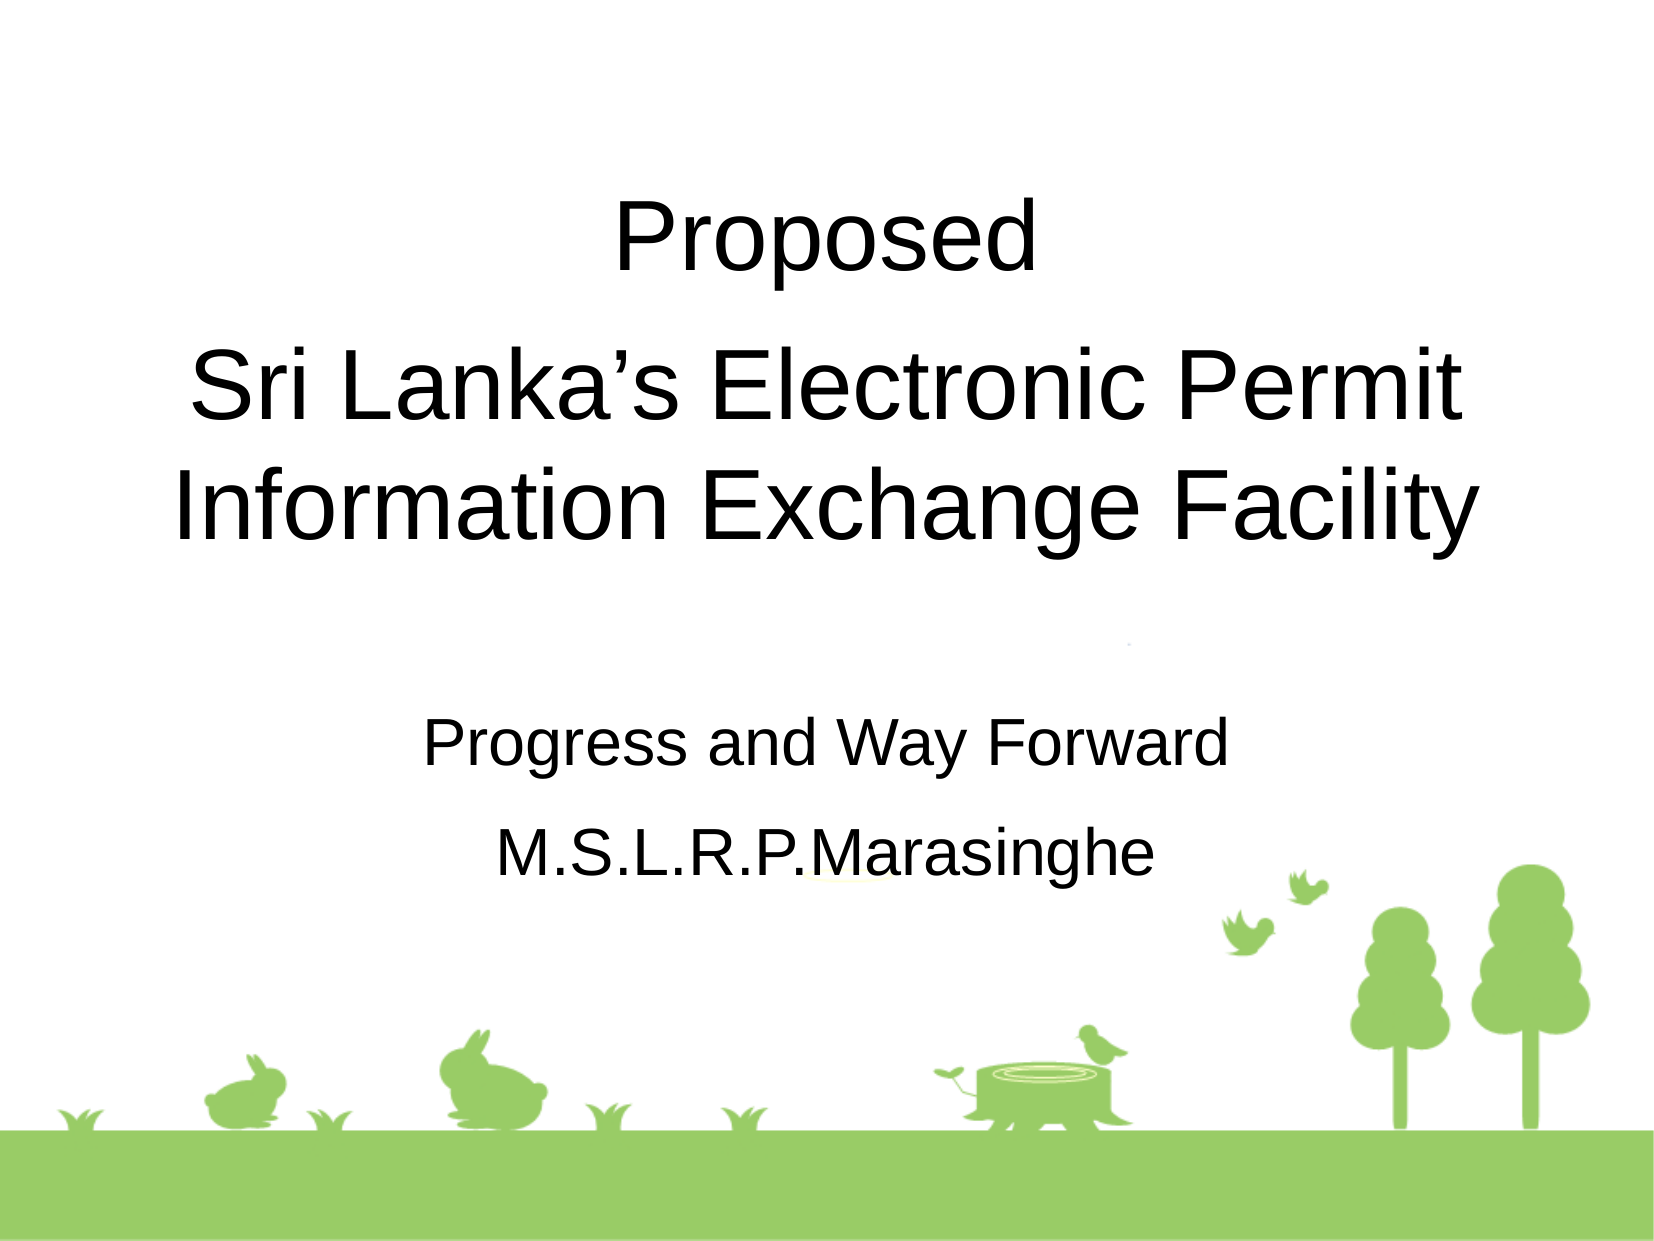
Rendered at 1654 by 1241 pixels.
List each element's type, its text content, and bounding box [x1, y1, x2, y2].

subtitle Proposed Sri Lanka’s Electronic Permit Information Exchange Facility Progress and Way Forward M.S.L.R.P.Marasinghe [82, 49, 1571, 1010]
